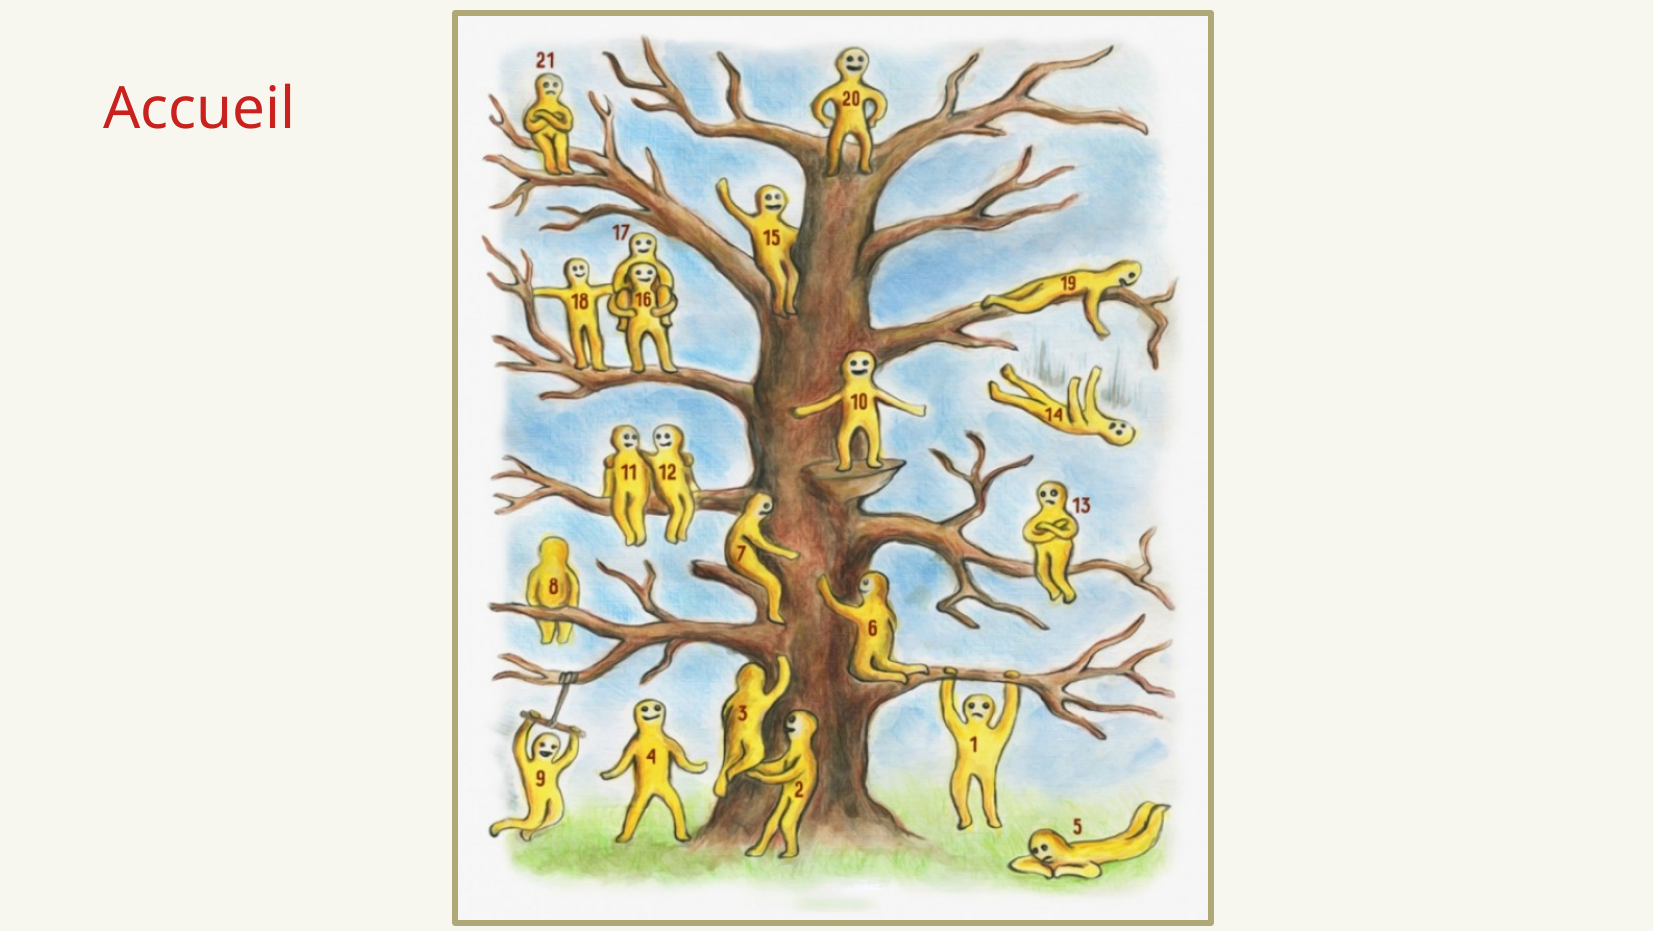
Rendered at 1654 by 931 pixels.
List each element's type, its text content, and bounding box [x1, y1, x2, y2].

text_box Accueil [88, 59, 384, 161]
picture [0, 0, 1654, 931]
